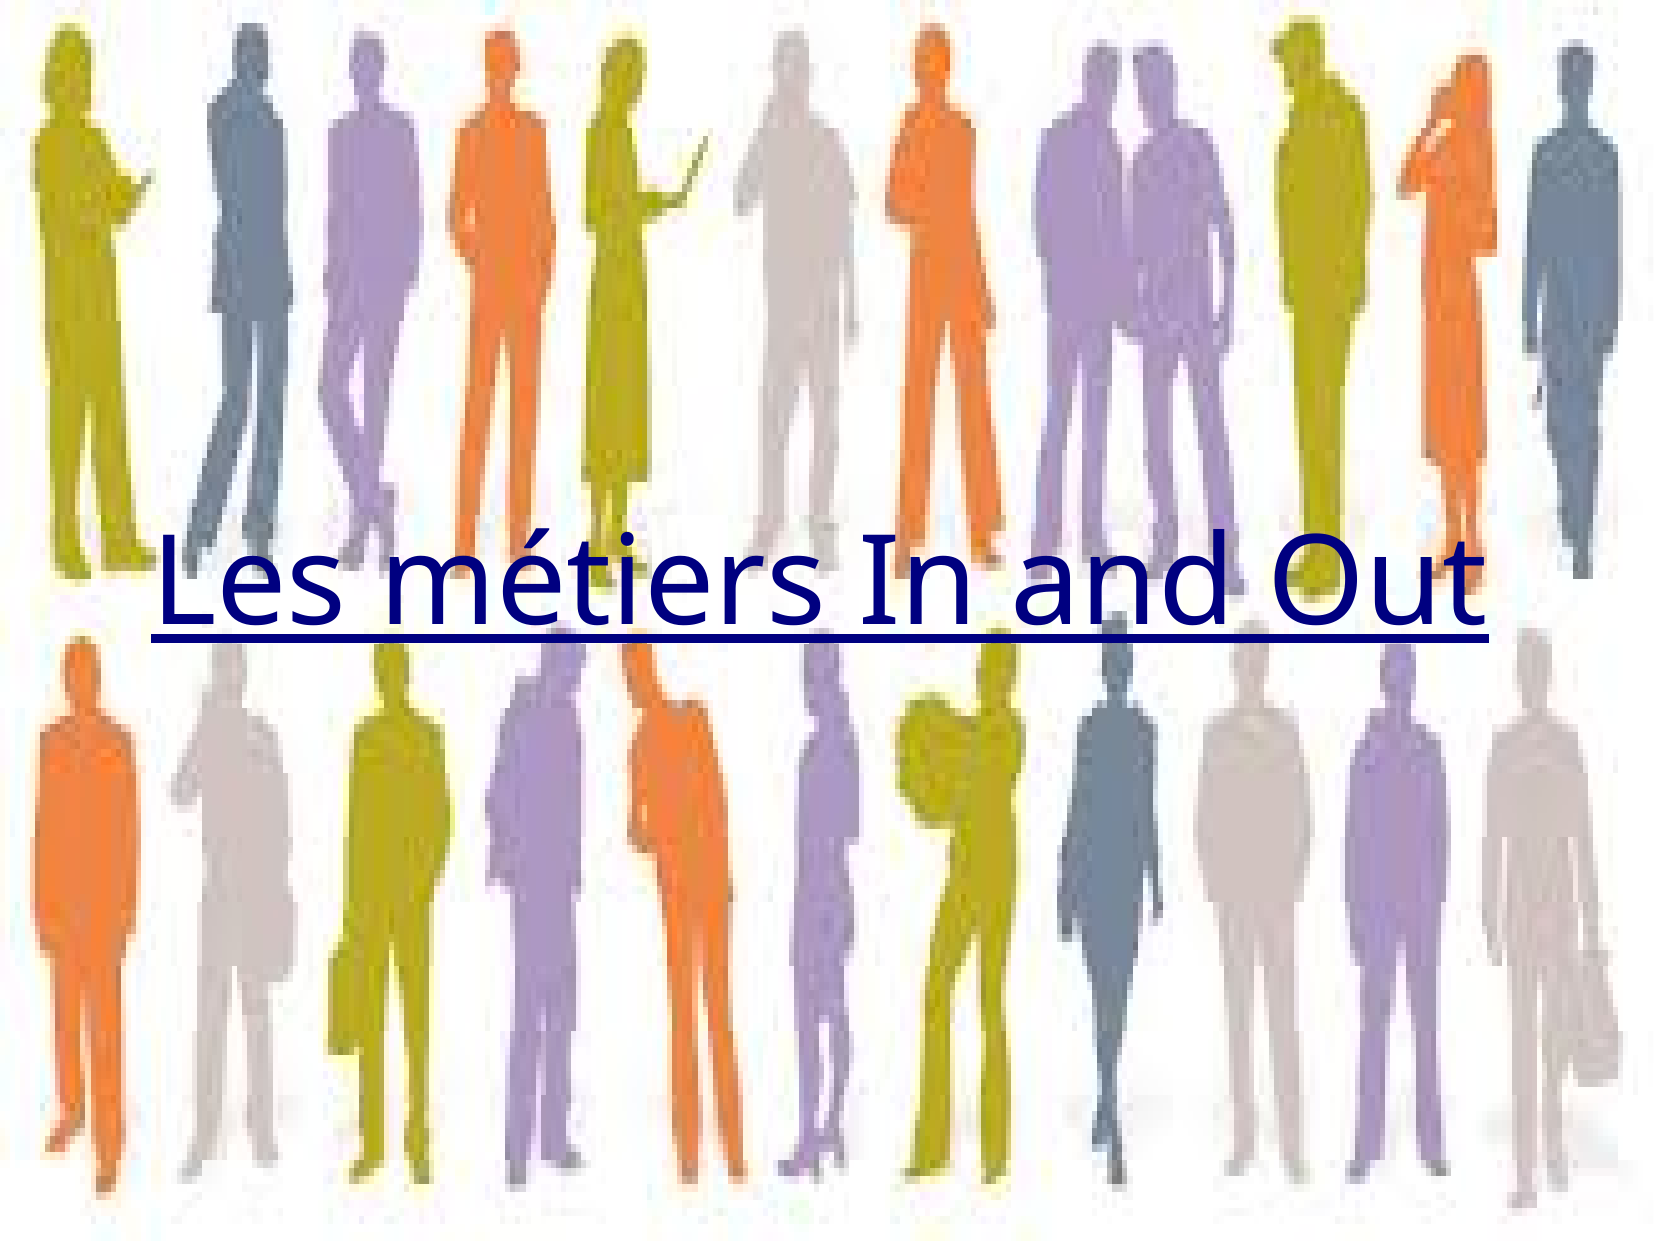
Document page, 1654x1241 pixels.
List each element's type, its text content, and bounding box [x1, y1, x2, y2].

title Les métiers In and Out [88, 472, 1577, 680]
picture [0, 0, 1654, 1241]
